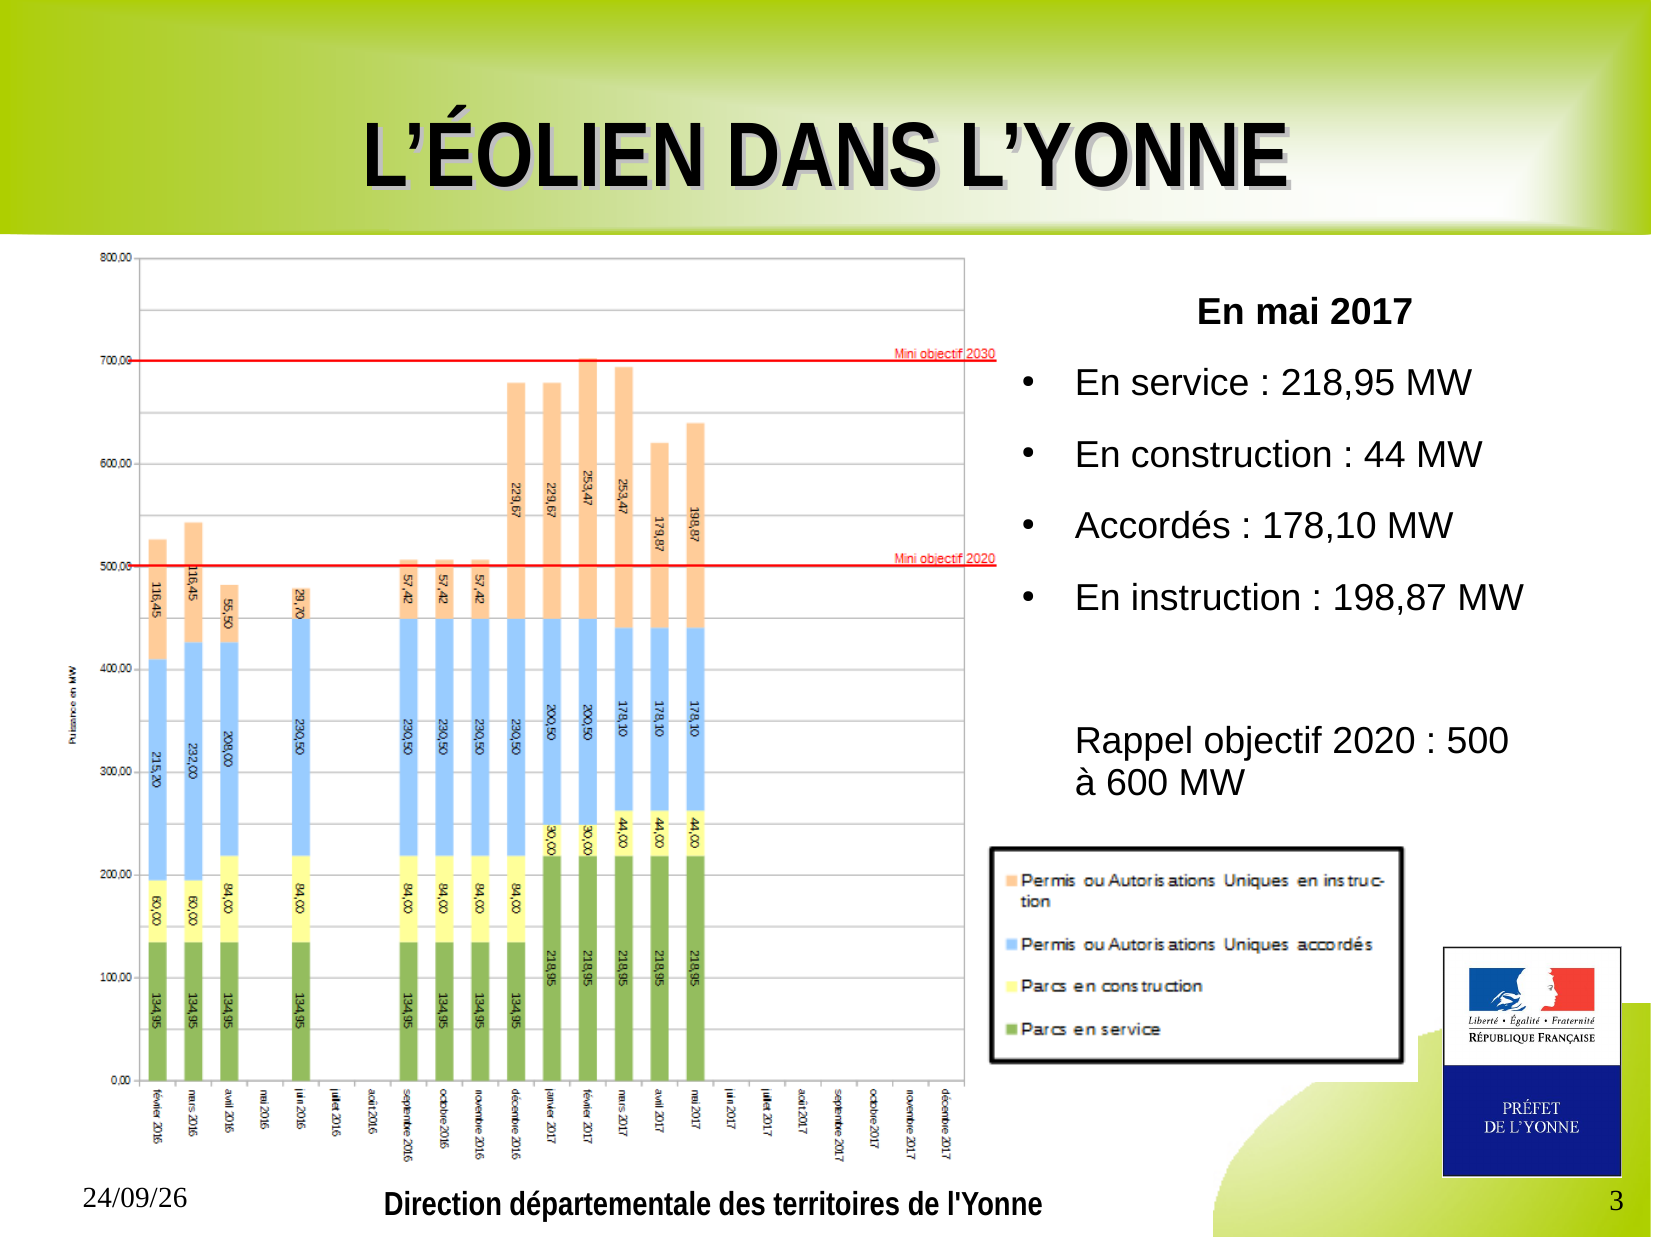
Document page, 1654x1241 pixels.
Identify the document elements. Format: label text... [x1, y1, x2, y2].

list En mai 2017 En service : 218,95 MW En construction : 44 MW Accordés : 178,10 MW En instruction : 198,87 MW Rappel objectif 2020 : 500 à 600 MW [1004, 290, 1536, 857]
picture [54, 236, 1418, 1174]
title L’ÉOLIEN DANS L’YONNE [82, 49, 1571, 257]
